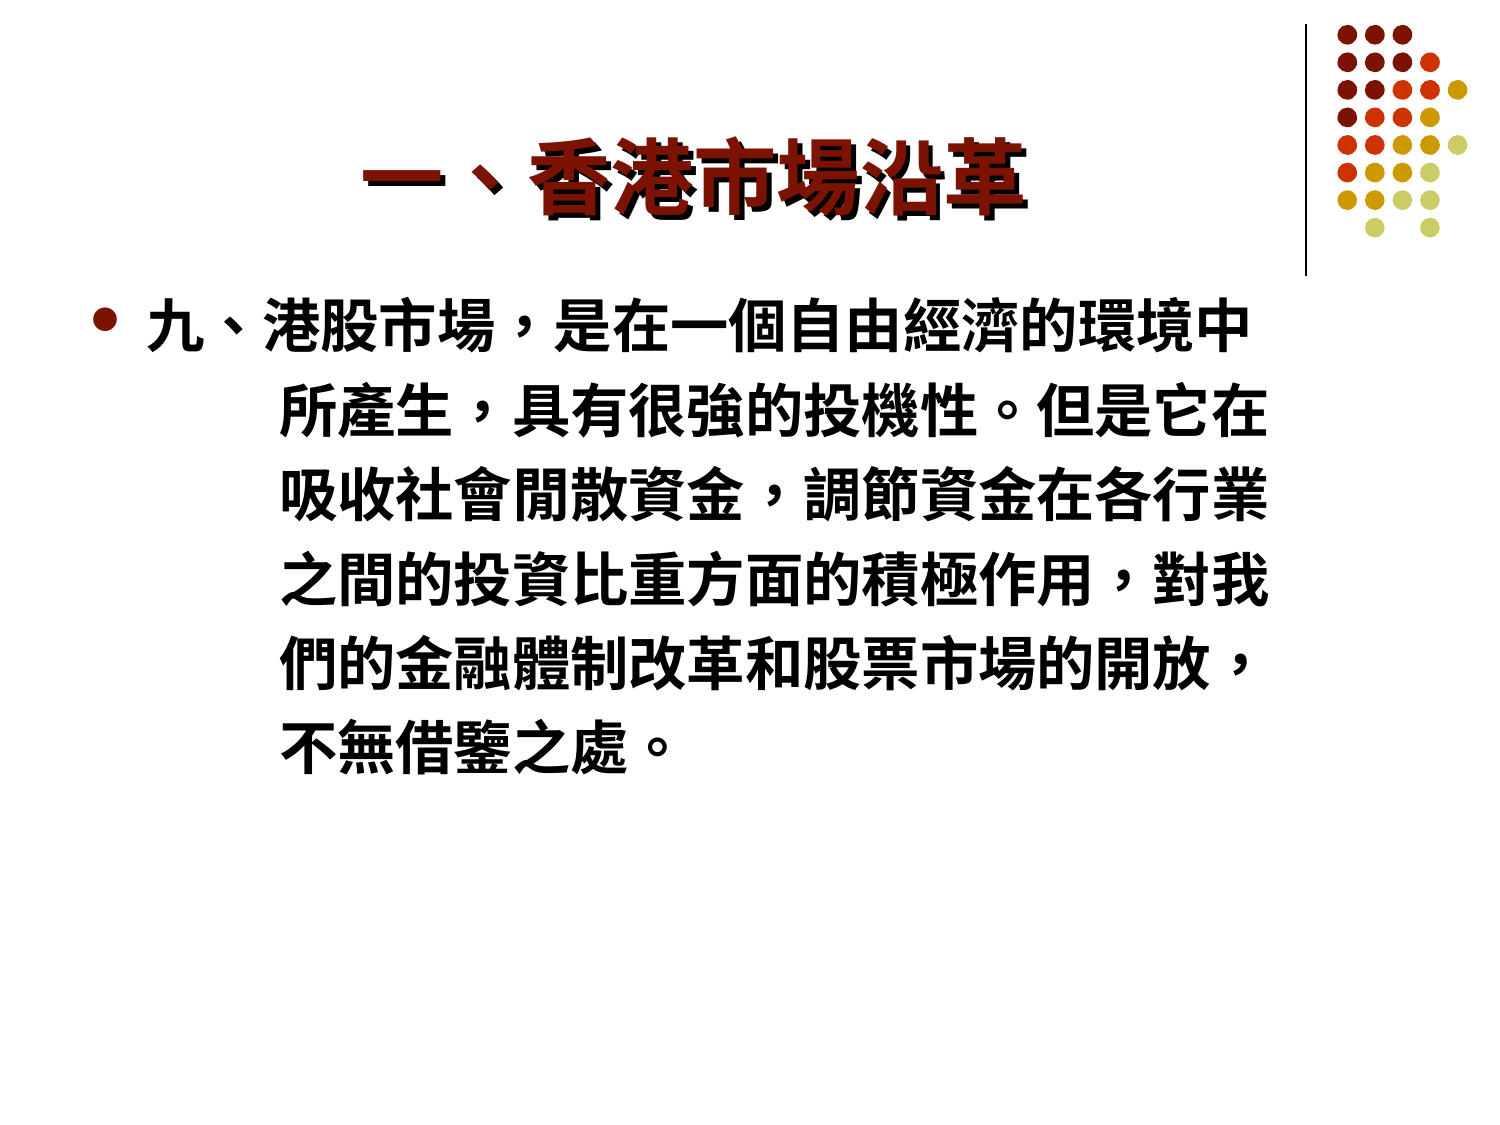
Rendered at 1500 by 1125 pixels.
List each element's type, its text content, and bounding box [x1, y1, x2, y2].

list 九、港股市場，是在一個自由經濟的環境中 所產生，具有很強的投機性。但是它在 吸收社會閒散資金，調節資金在各行業 之間的投資比重方面的積極作用，對我 們的金融體制改革和股票市場的開放， 不無借鑒之處。 [75, 281, 1306, 951]
title 一、香港市場沿革 [74, 20, 1313, 233]
